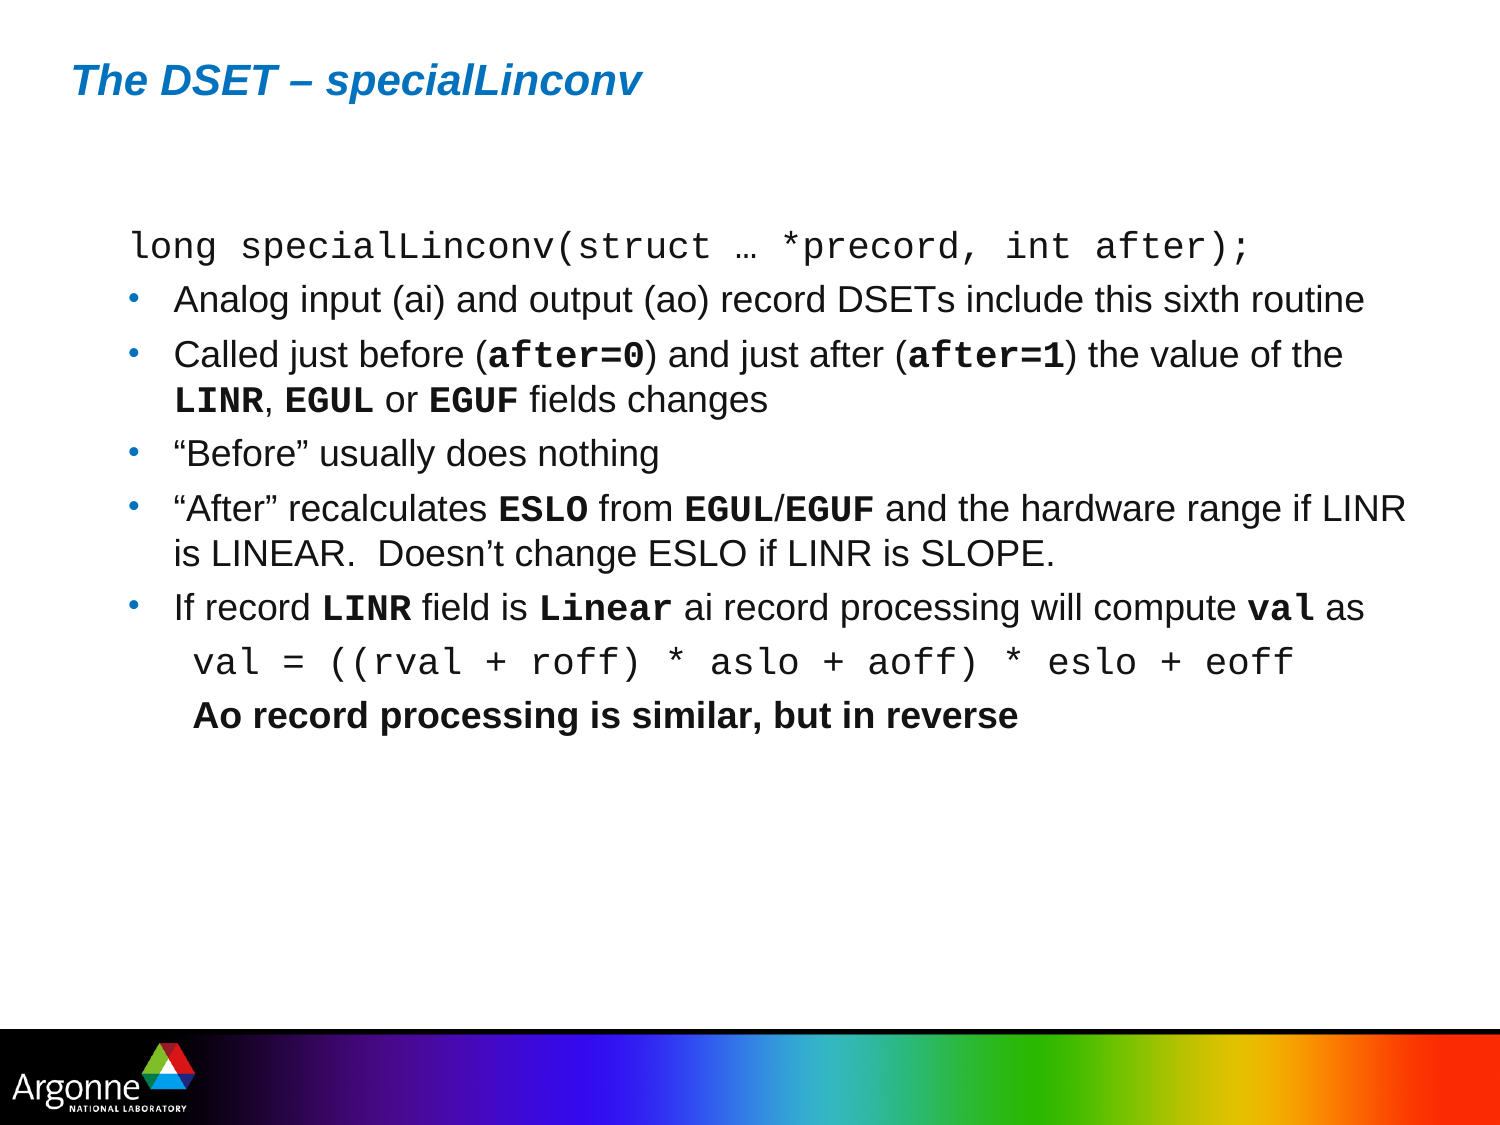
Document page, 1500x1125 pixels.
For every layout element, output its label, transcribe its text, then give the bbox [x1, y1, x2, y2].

title The DSET – specialLinconv [55, 57, 1361, 113]
picture [0, 1029, 1500, 1125]
list long specialLinconv(struct … *precord, int after); Analog input (ai) and output (ao) record DSETs include this sixth routine Called just before (after=0) and just after (after=1) the value of the LINR, EGUL or EGUF fields changes “Before” usually does nothing “After” recalculates ESLO from EGUL/EGUF and the hardware range if LINR is LINEAR. Doesn’t change ESLO if LINR is SLOPE. If record LINR field is Linear ai record processing will compute val as val = ((rval + roff) * aslo + aoff) * eslo + eoff Ao record processing is similar, but in reverse [112, 213, 1457, 746]
